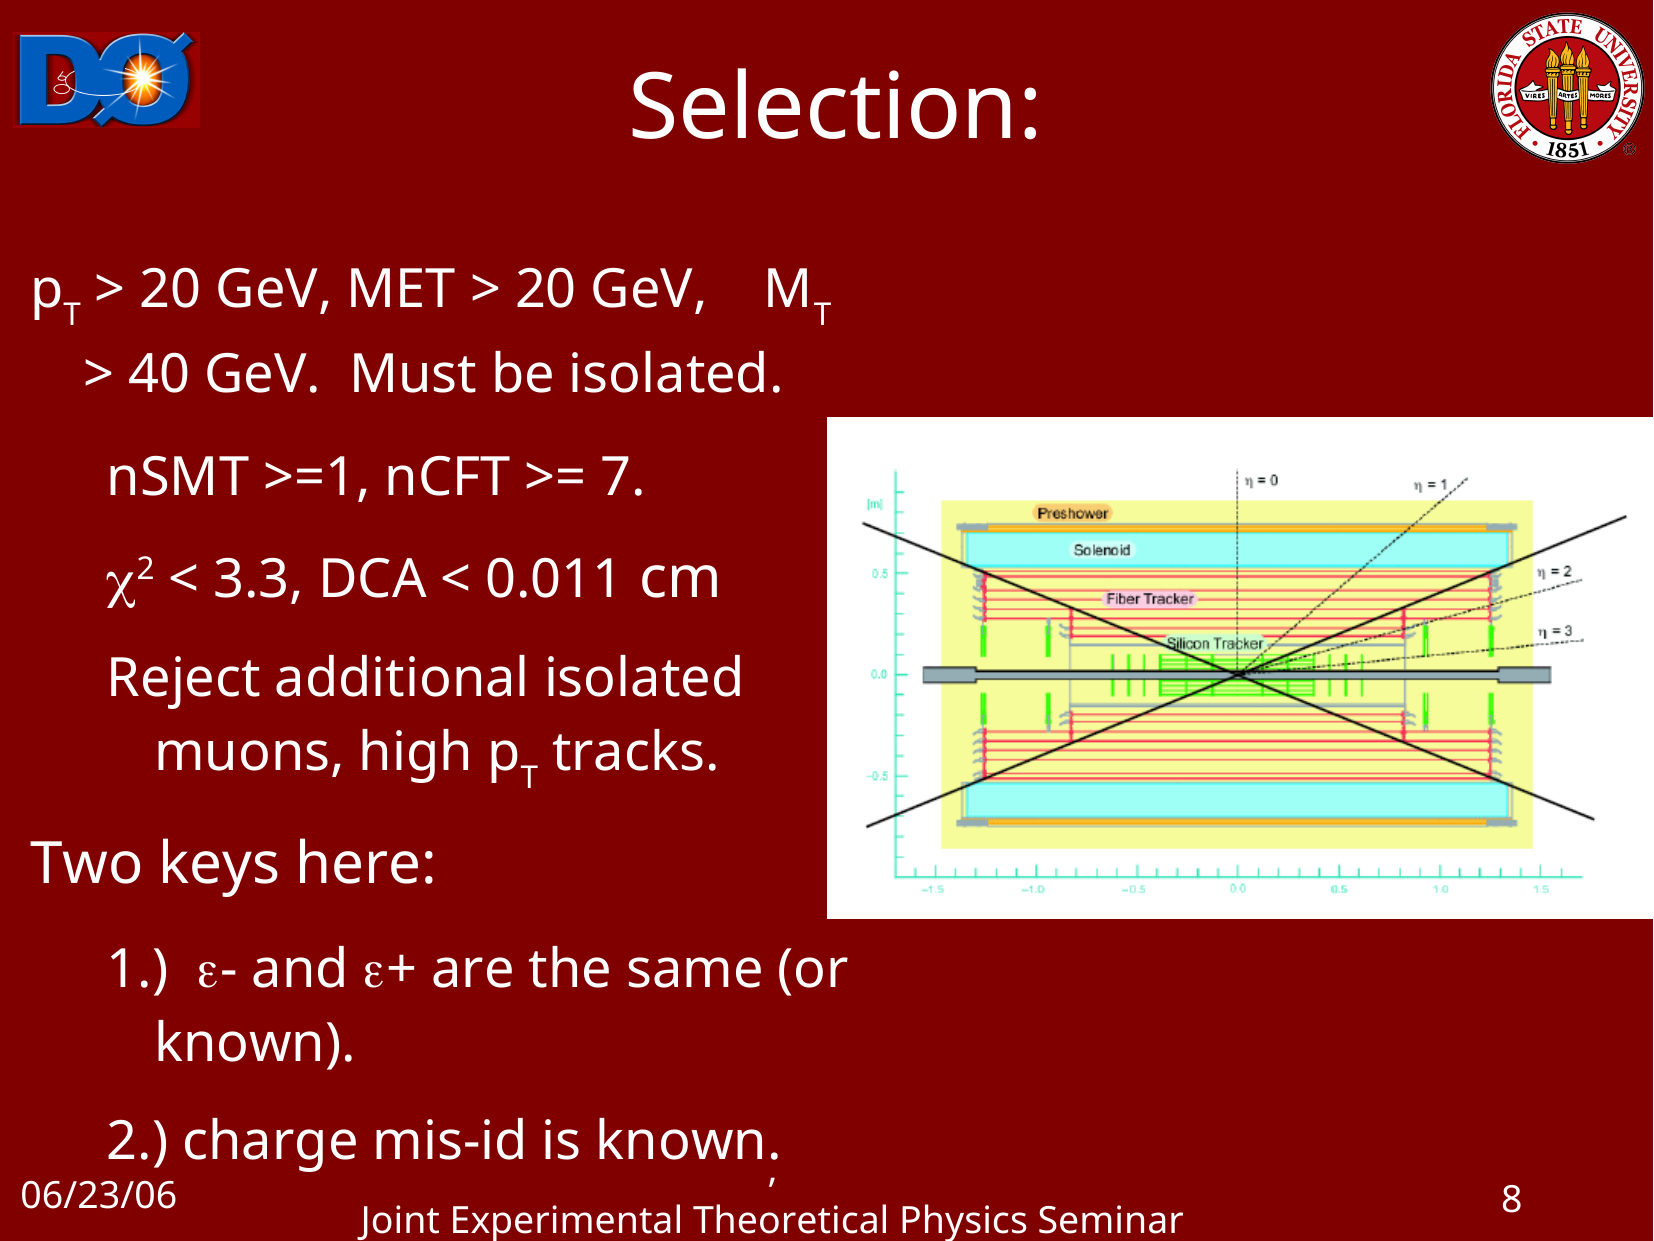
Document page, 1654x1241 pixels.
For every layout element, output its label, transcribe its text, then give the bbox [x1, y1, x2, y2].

picture [13, 32, 196, 128]
list pT > 20 GeV, MET > 20 GeV, MT > 40 GeV. Must be isolated. nSMT >=1, nCFT >= 7. c2 < 3.3, DCA < 0.011 cm Reject additional isolated muons, high pT tracks. Two keys here: 1.) e- and e+ are the same (or known). 2.) charge mis-id is known. [12, 249, 858, 1115]
title Selection: [196, 0, 1475, 208]
picture [1489, 11, 1646, 165]
picture [827, 417, 1653, 919]
